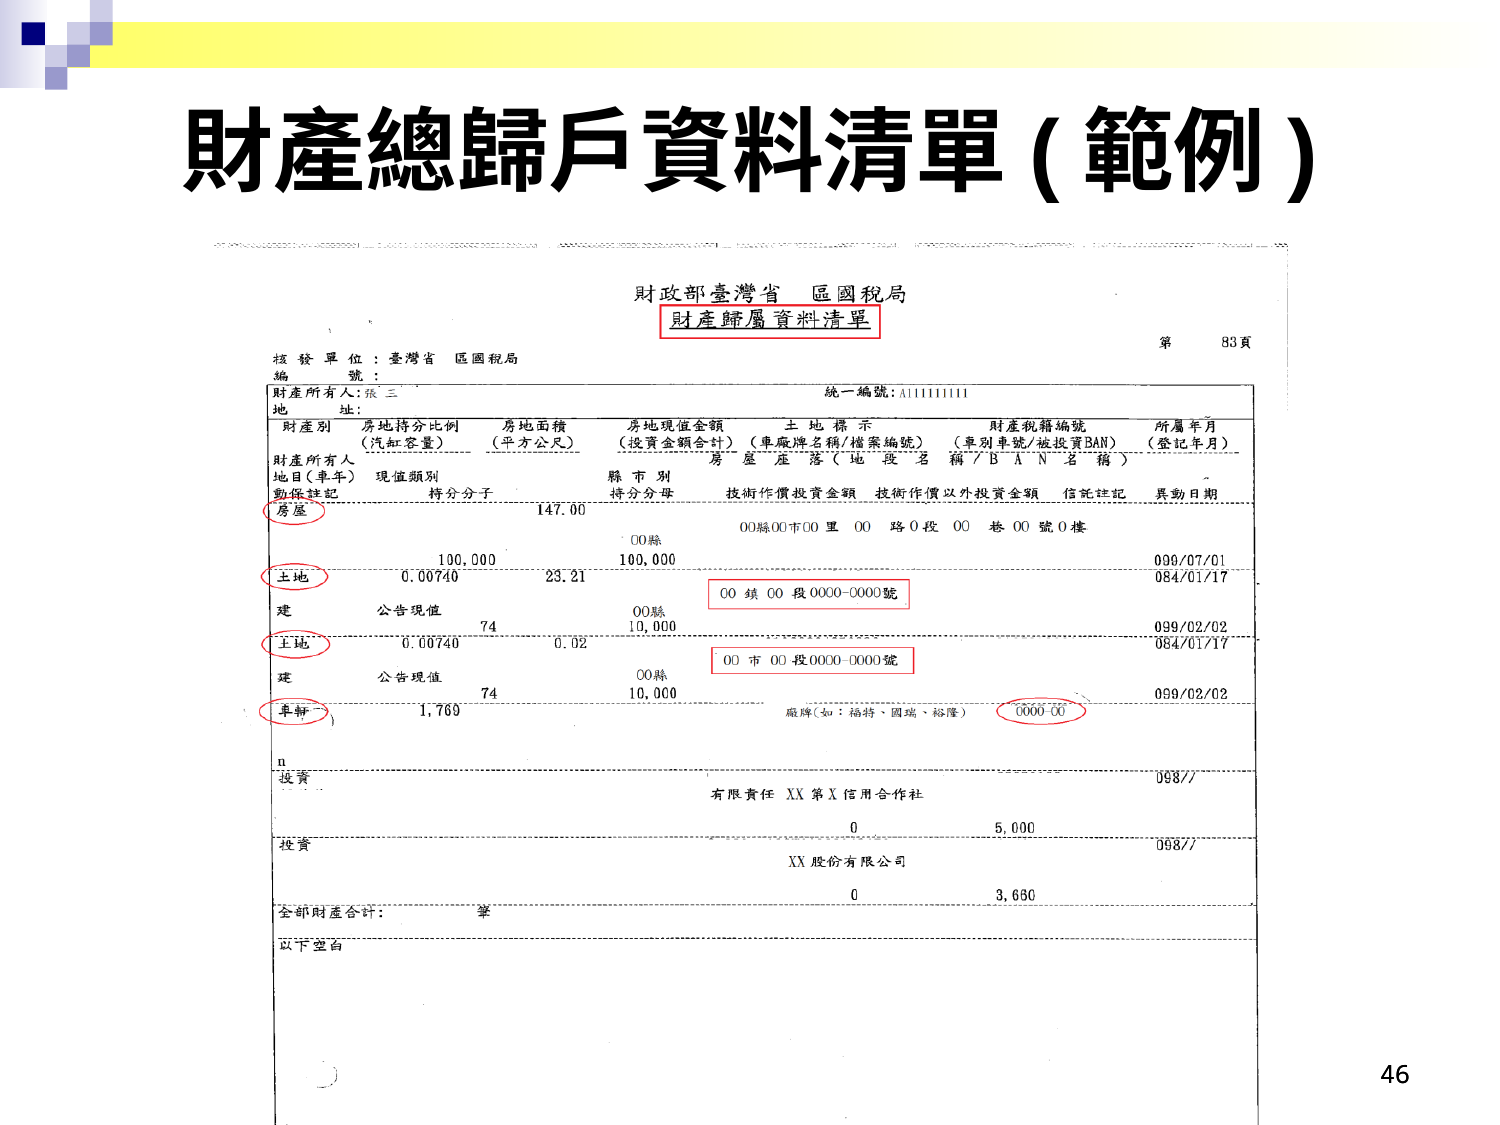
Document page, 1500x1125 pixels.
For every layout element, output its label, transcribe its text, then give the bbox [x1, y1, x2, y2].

text_box <編號> [1074, 1025, 1426, 1101]
table_cell 楊小琳 [291, 22, 295, 67]
text_box <編號> [431, 22, 436, 67]
title 財產總歸戶資料清單(範例) [75, 75, 1426, 221]
picture [206, 243, 1288, 1125]
